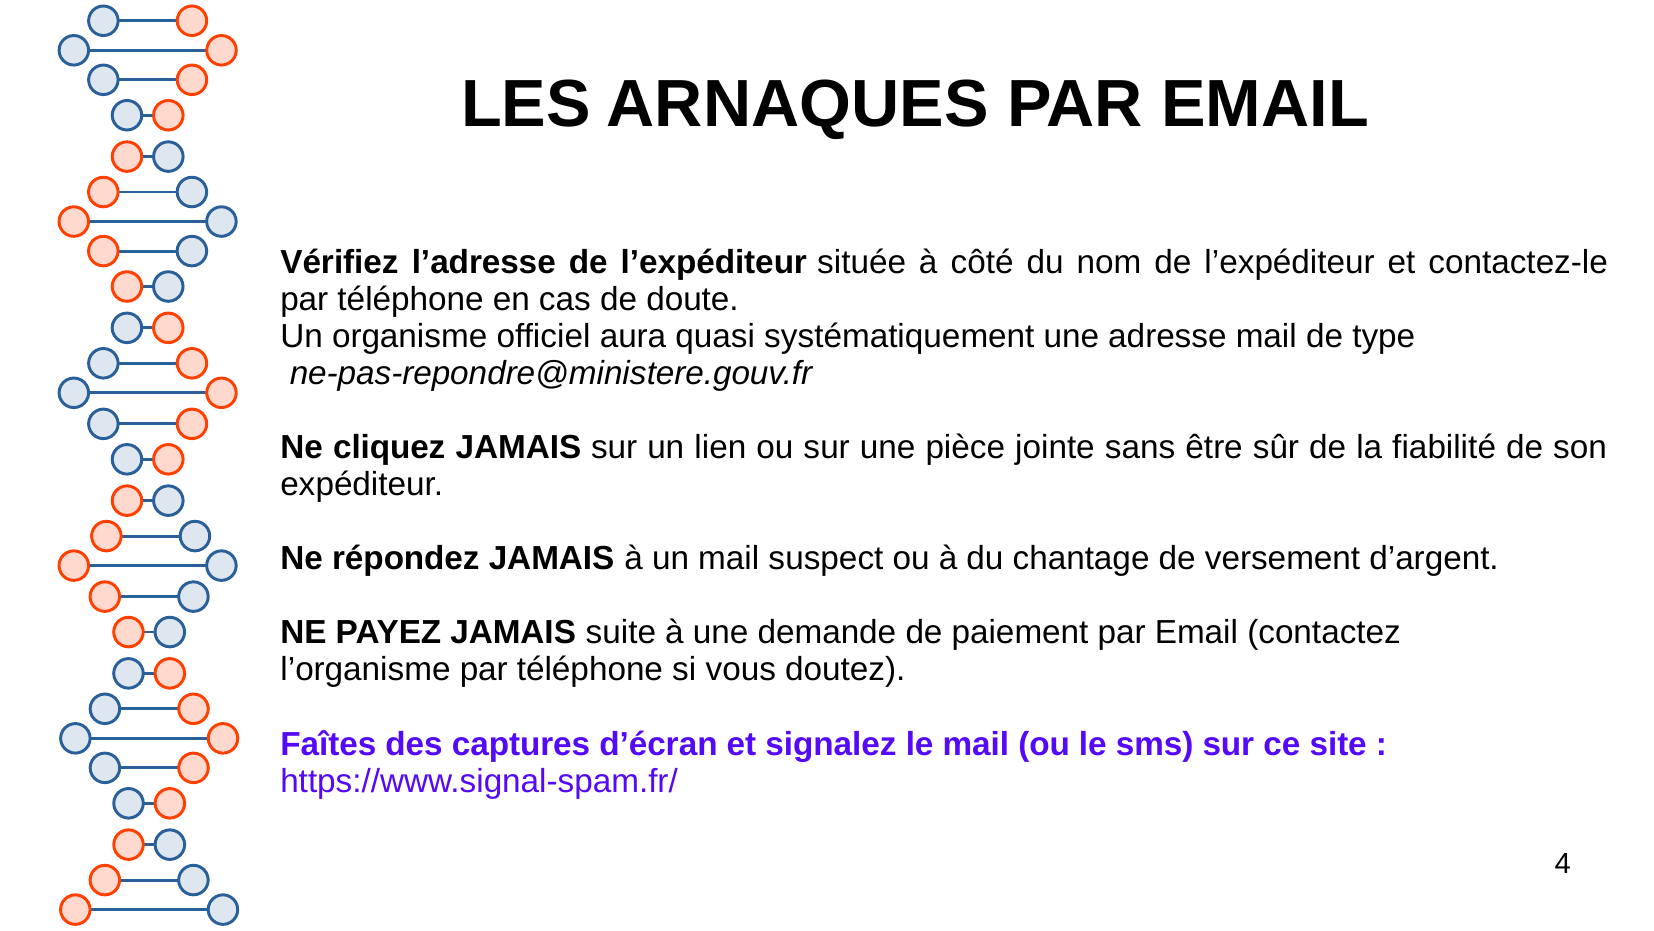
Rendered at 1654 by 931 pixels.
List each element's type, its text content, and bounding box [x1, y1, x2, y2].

text_box LES ARNAQUES PAR EMAIL [265, 59, 1565, 237]
text_box Vérifiez l’adresse de l’expéditeur située à côté du nom de l’expéditeur et contactez-le par téléphone en cas de doute. Un organisme officiel aura quasi systématiquement une adresse mail de type ne-pas-repondre@ministere.gouv.fr Ne cliquez JAMAIS sur un lien ou sur une pièce jointe sans être sûr de la fiabilité de son expéditeur. Ne répondez JAMAIS à un mail suspect ou à du chantage de versement d’argent. NE PAYEZ JAMAIS suite à une demande de paiement par Email (contactez l’organisme par téléphone si vous doutez). Faîtes des captures d’écran et signalez le mail (ou le sms) sur ce site : https://www.signal-spam.fr/ [265, 236, 1625, 807]
